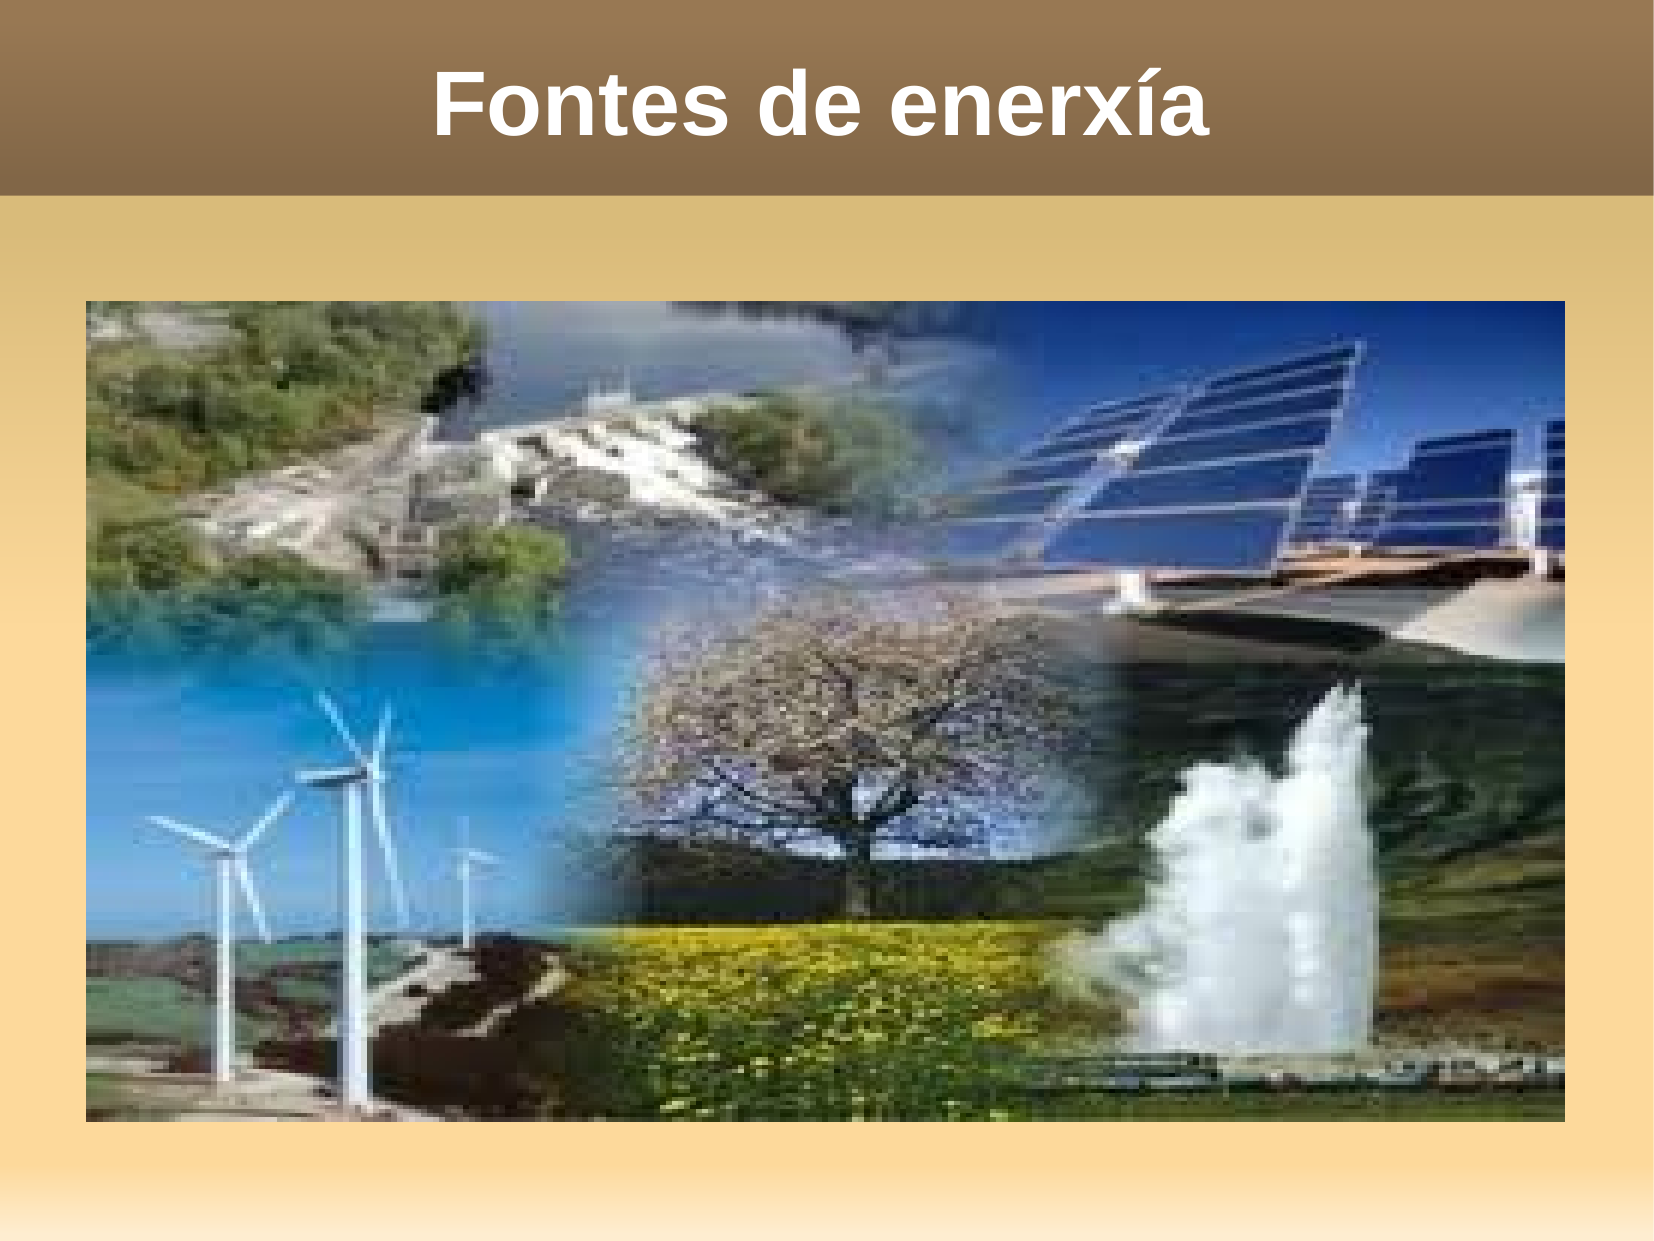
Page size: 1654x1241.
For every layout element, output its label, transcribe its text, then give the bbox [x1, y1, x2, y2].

title Fontes de enerxía [76, 0, 1565, 208]
picture [0, 0, 1654, 1241]
